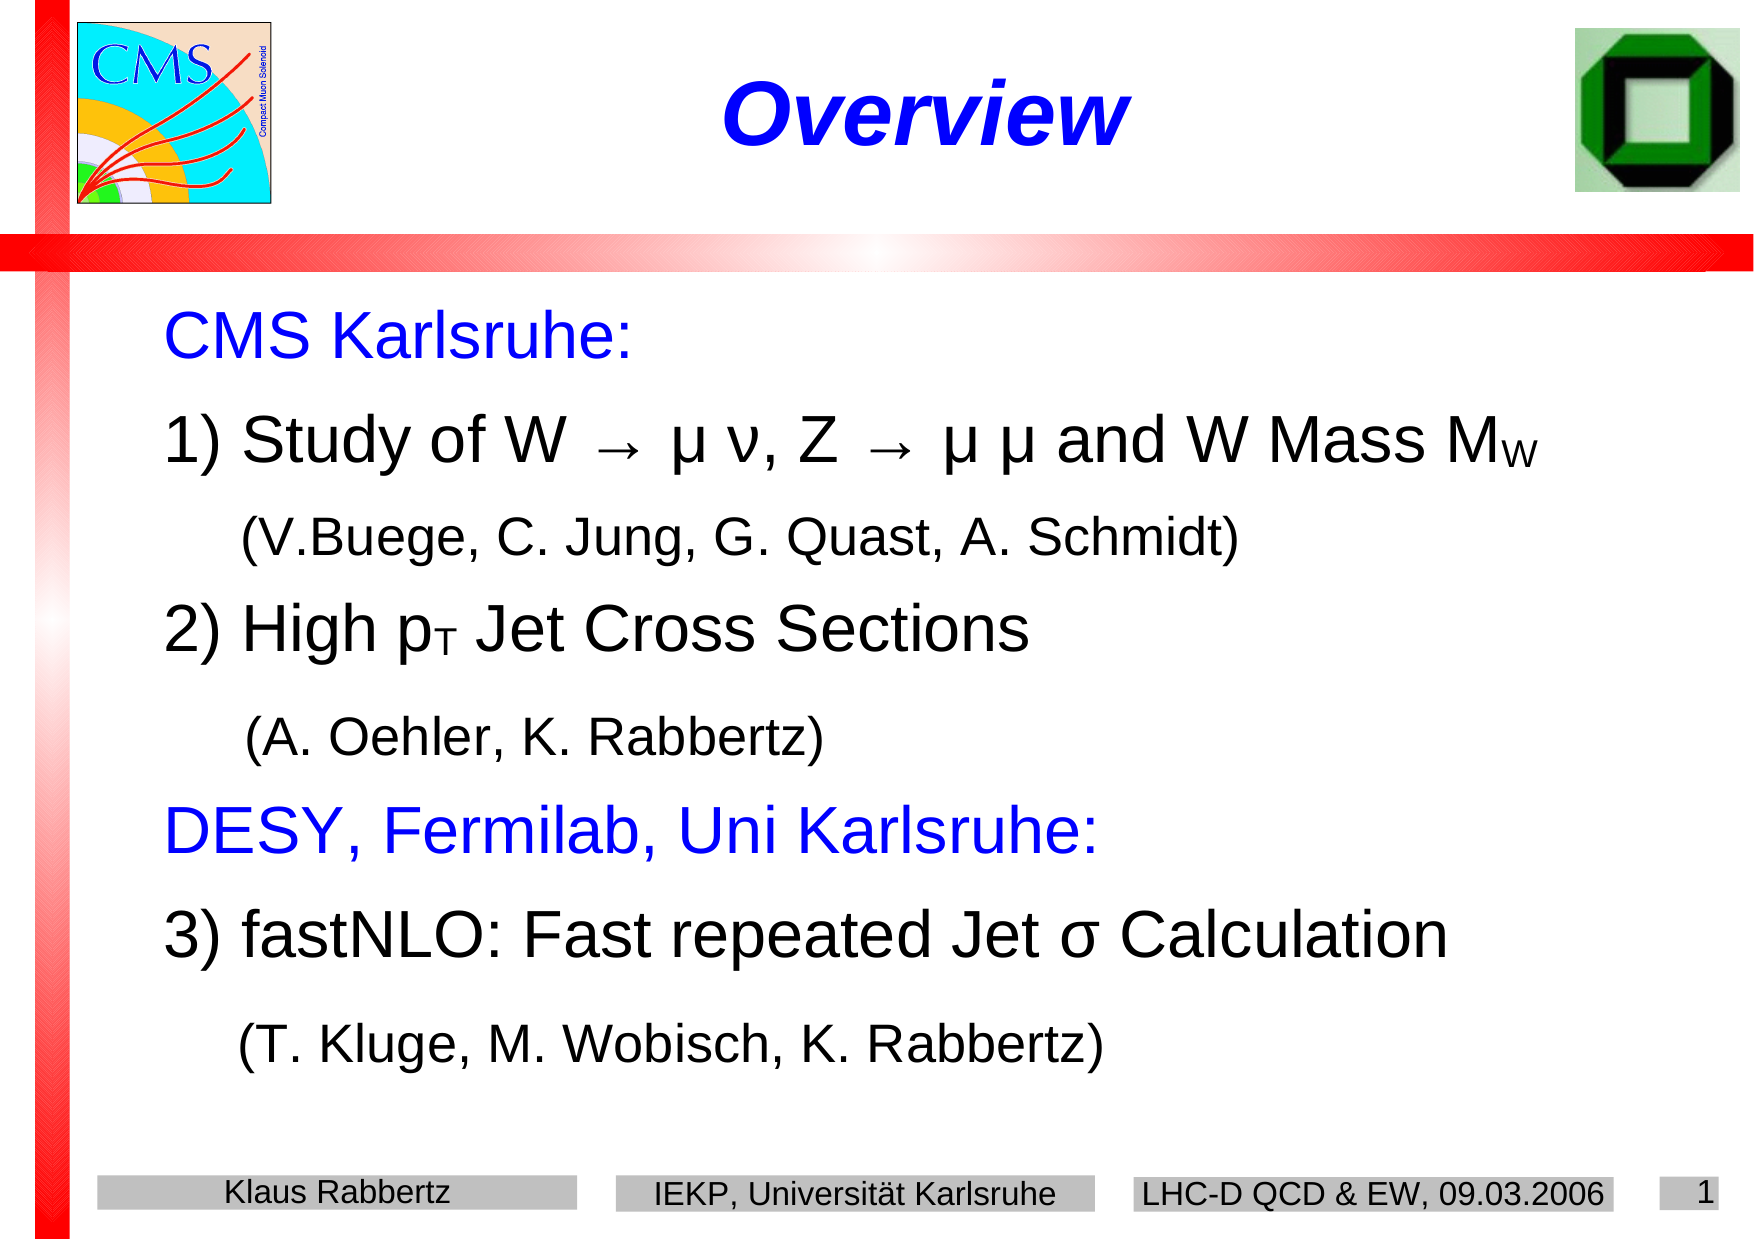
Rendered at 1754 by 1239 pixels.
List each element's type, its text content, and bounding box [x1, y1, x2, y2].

list CMS Karlsruhe: 1) Study of W → μ ν, Z → μ μ and W Mass MW (V.Buege, C. Jung, G. Quast, A. Schmidt) 2) High pT Jet Cross Sections (A. Oehler, K. Rabbertz) DESY, Fermilab, Uni Karlsruhe: 3) fastNLO: Fast repeated Jet σ Calculation (T. Kluge, M. Wobisch, K. Rabbertz) [151, 297, 1650, 1121]
picture [76, 21, 272, 204]
picture [1575, 28, 1740, 192]
title Overview [282, 10, 1566, 217]
